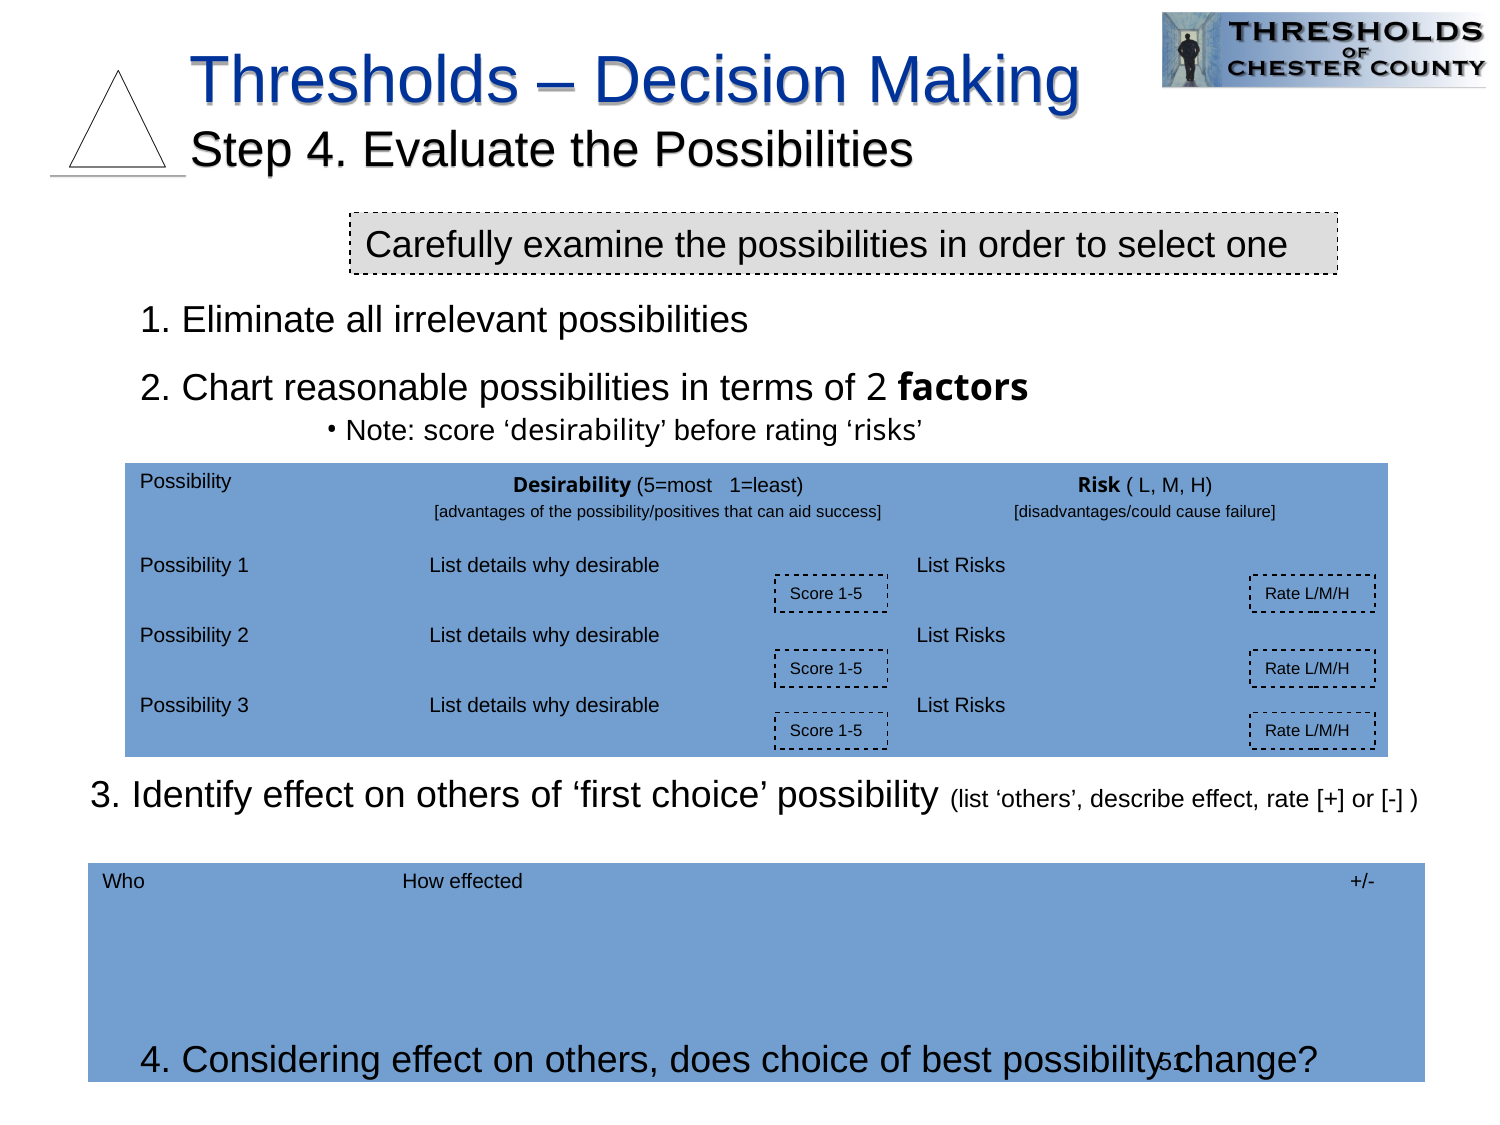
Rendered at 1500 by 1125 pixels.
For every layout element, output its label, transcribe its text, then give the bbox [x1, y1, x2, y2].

text_box 3. Identify effect on others of ‘first choice’ possibility (list ‘others’, describe effect, rate [+] or [-] ) [75, 762, 1450, 824]
table_header Risk ( L, M, H) [disadvantages/could cause failure] [902, 463, 1388, 546]
picture [50, 68, 188, 176]
table_header Who [88, 863, 388, 902]
table_cell List details why desirable [415, 686, 902, 757]
table_cell List Risks [902, 546, 1388, 616]
text_box Carefully examine the possibilities in order to select one [350, 212, 1338, 275]
text_box 1. Eliminate all irrelevant possibilities 2. Chart reasonable possibilities in terms of 2 factors Note: score ‘desirability’ before rating ‘risks’ [125, 287, 1338, 456]
text_box Score 1-5 [774, 712, 888, 750]
table_header How effected [388, 863, 1300, 902]
text_box Rate L/M/H [1250, 575, 1376, 612]
table_header Possibility [125, 463, 415, 546]
table_cell Possibility 2 [125, 616, 415, 686]
table_cell Possibility 3 [125, 686, 415, 757]
text_box Rate L/M/H [1250, 712, 1376, 750]
title Thresholds – Decision Making Step 4. Evaluate the Possibilities [174, 12, 1175, 201]
table_cell [388, 962, 1300, 1022]
table_cell Possibility 1 [125, 546, 415, 616]
table_header Desirability (5=most 1=least) [advantages of the possibility/positives that can aid success] [415, 463, 902, 546]
table_cell [388, 1022, 1300, 1027]
text_box 51 [1143, 1037, 1456, 1113]
table_cell [88, 962, 388, 1022]
table_cell List Risks [902, 616, 1388, 686]
table_cell [88, 1022, 388, 1082]
text_box 4. Considering effect on others, does choice of best possibility change? [125, 1027, 1451, 1088]
table_cell List details why desirable [415, 616, 902, 686]
text_box Rate L/M/H [1250, 650, 1376, 687]
table_header +/- [1300, 863, 1425, 902]
table_cell [88, 902, 388, 962]
text_box Score 1-5 [774, 650, 888, 687]
table_cell [1300, 902, 1425, 962]
table_cell List Risks [902, 686, 1388, 757]
table_cell [1300, 962, 1425, 1022]
table_cell List details why desirable [415, 546, 902, 616]
text_box Score 1-5 [774, 575, 888, 612]
table_cell [388, 902, 1300, 962]
table_cell [1300, 1022, 1425, 1027]
